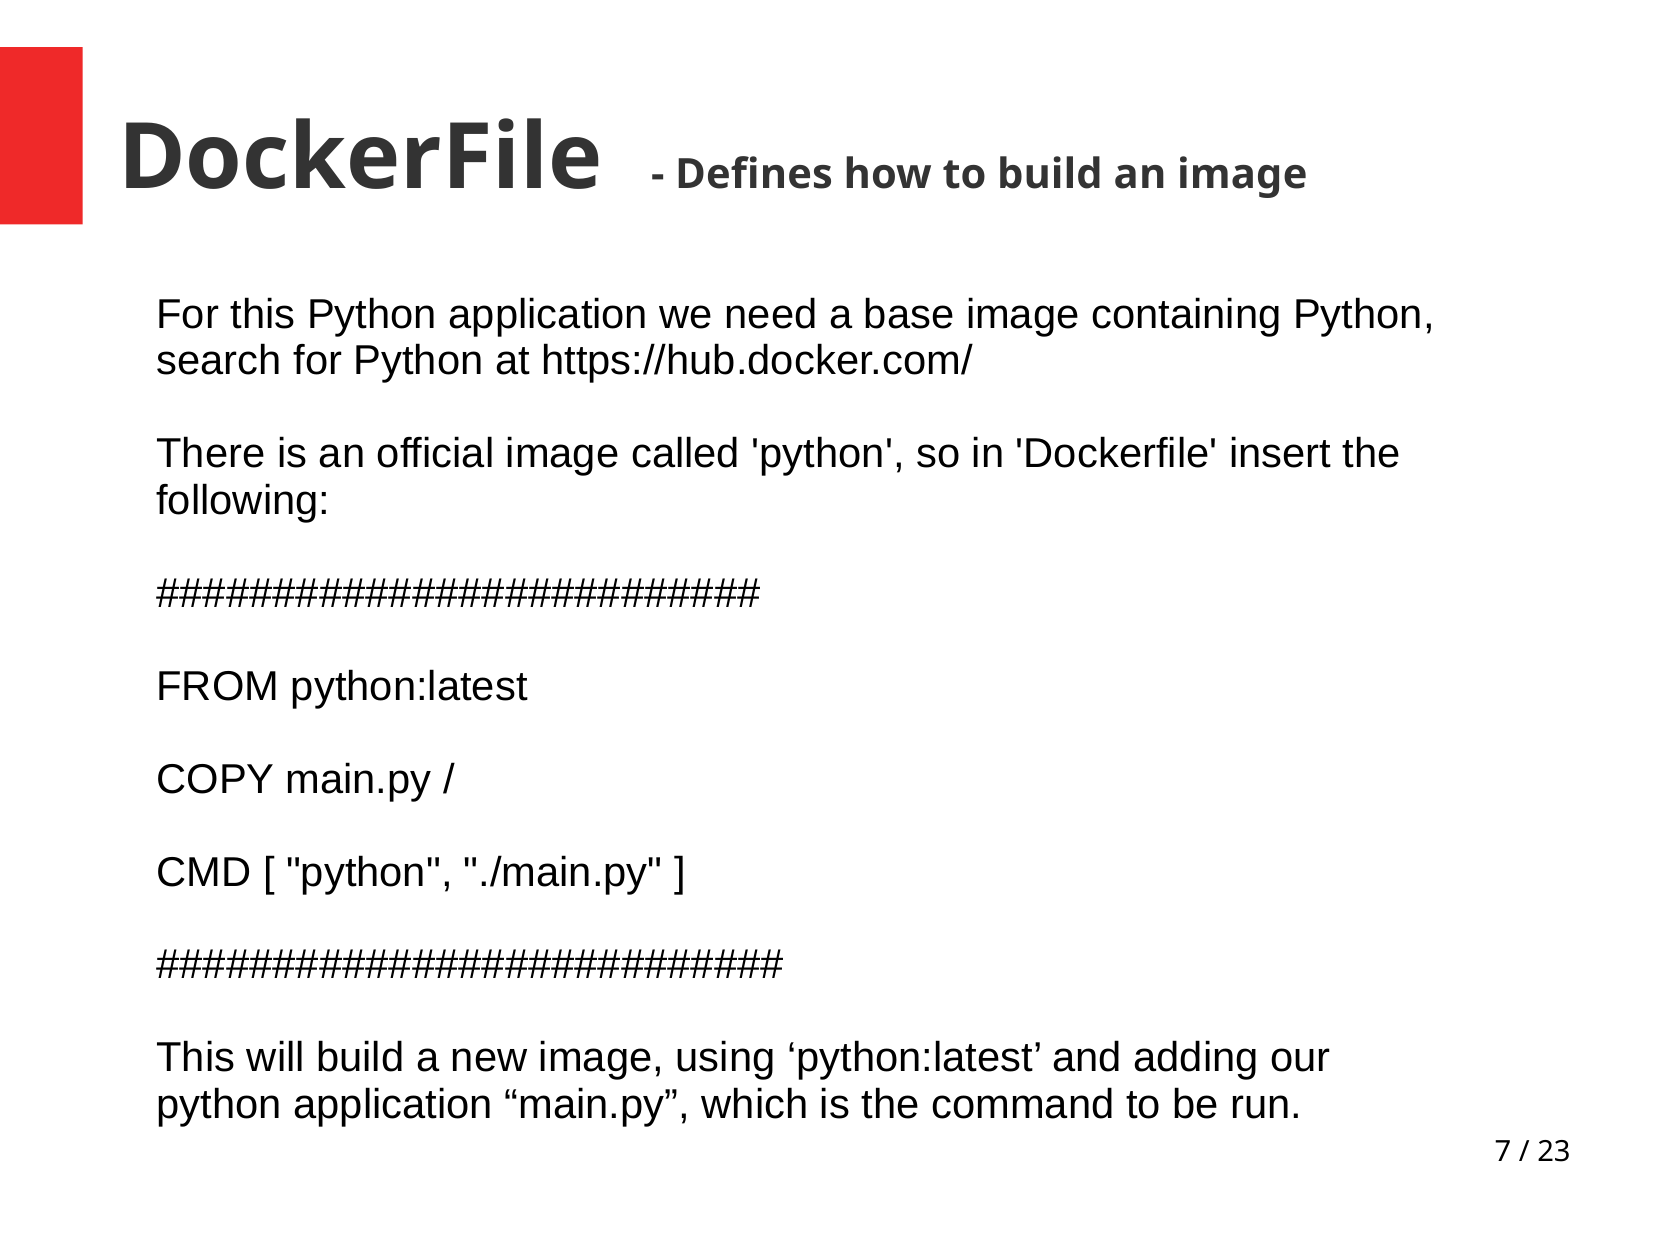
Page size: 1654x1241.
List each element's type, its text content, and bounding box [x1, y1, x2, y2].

text_box For this Python application we need a base image containing Python, search for Python at https://hub.docker.com/ There is an official image called 'python', so in 'Dockerfile' insert the following: ########################## FROM python:latest COPY main.py / CMD [ "python", "./main.py" ] ########################### This will build a new image, using ‘python:latest’ and adding our python application “main.py”, which is the command to be run. [141, 283, 1453, 1182]
title DockerFile - Defines how to build an image [118, 49, 1571, 257]
